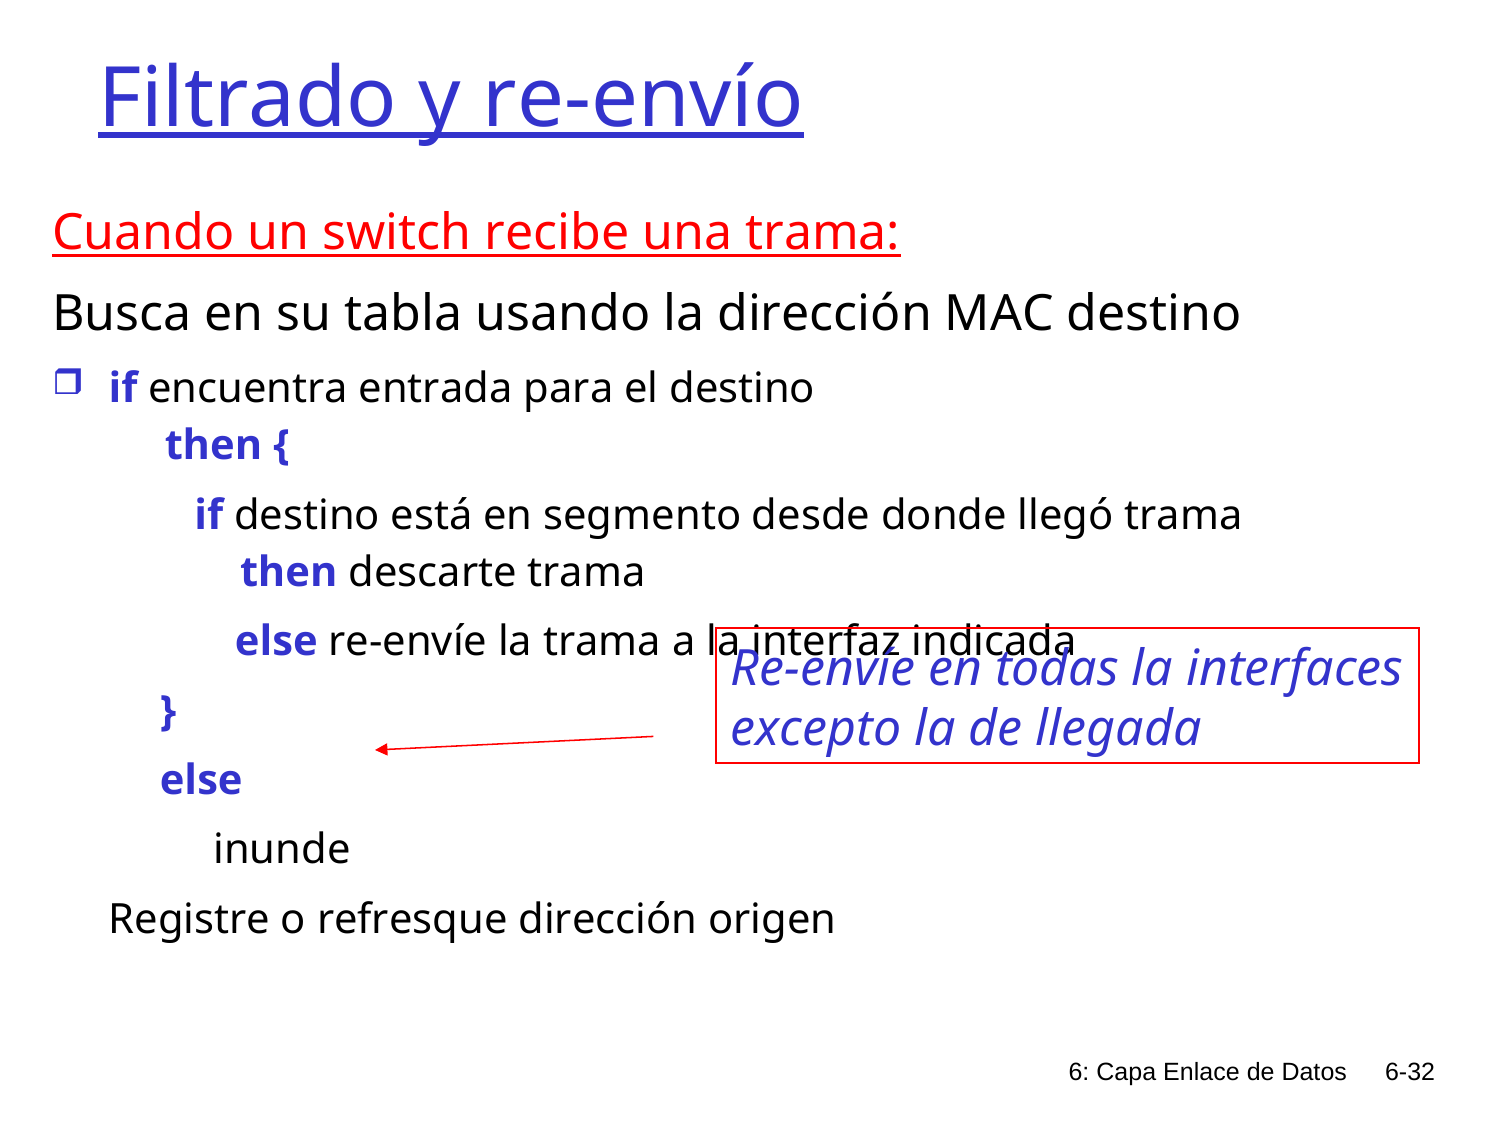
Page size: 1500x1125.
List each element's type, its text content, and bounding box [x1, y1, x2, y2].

title Filtrado y re-envío [83, 0, 1359, 188]
list Cuando un switch recibe una trama: Busca en su tabla usando la dirección MAC destino if encuentra entrada para el destino then { if destino está en segmento desde donde llegó trama then descarte trama else re-envíe la trama a la interfaz indicada } else inunde Registre o refresque dirección origen [37, 188, 1500, 1088]
text_box Re-envíe en todas la interfaces excepto la de llegada [716, 627, 1420, 764]
